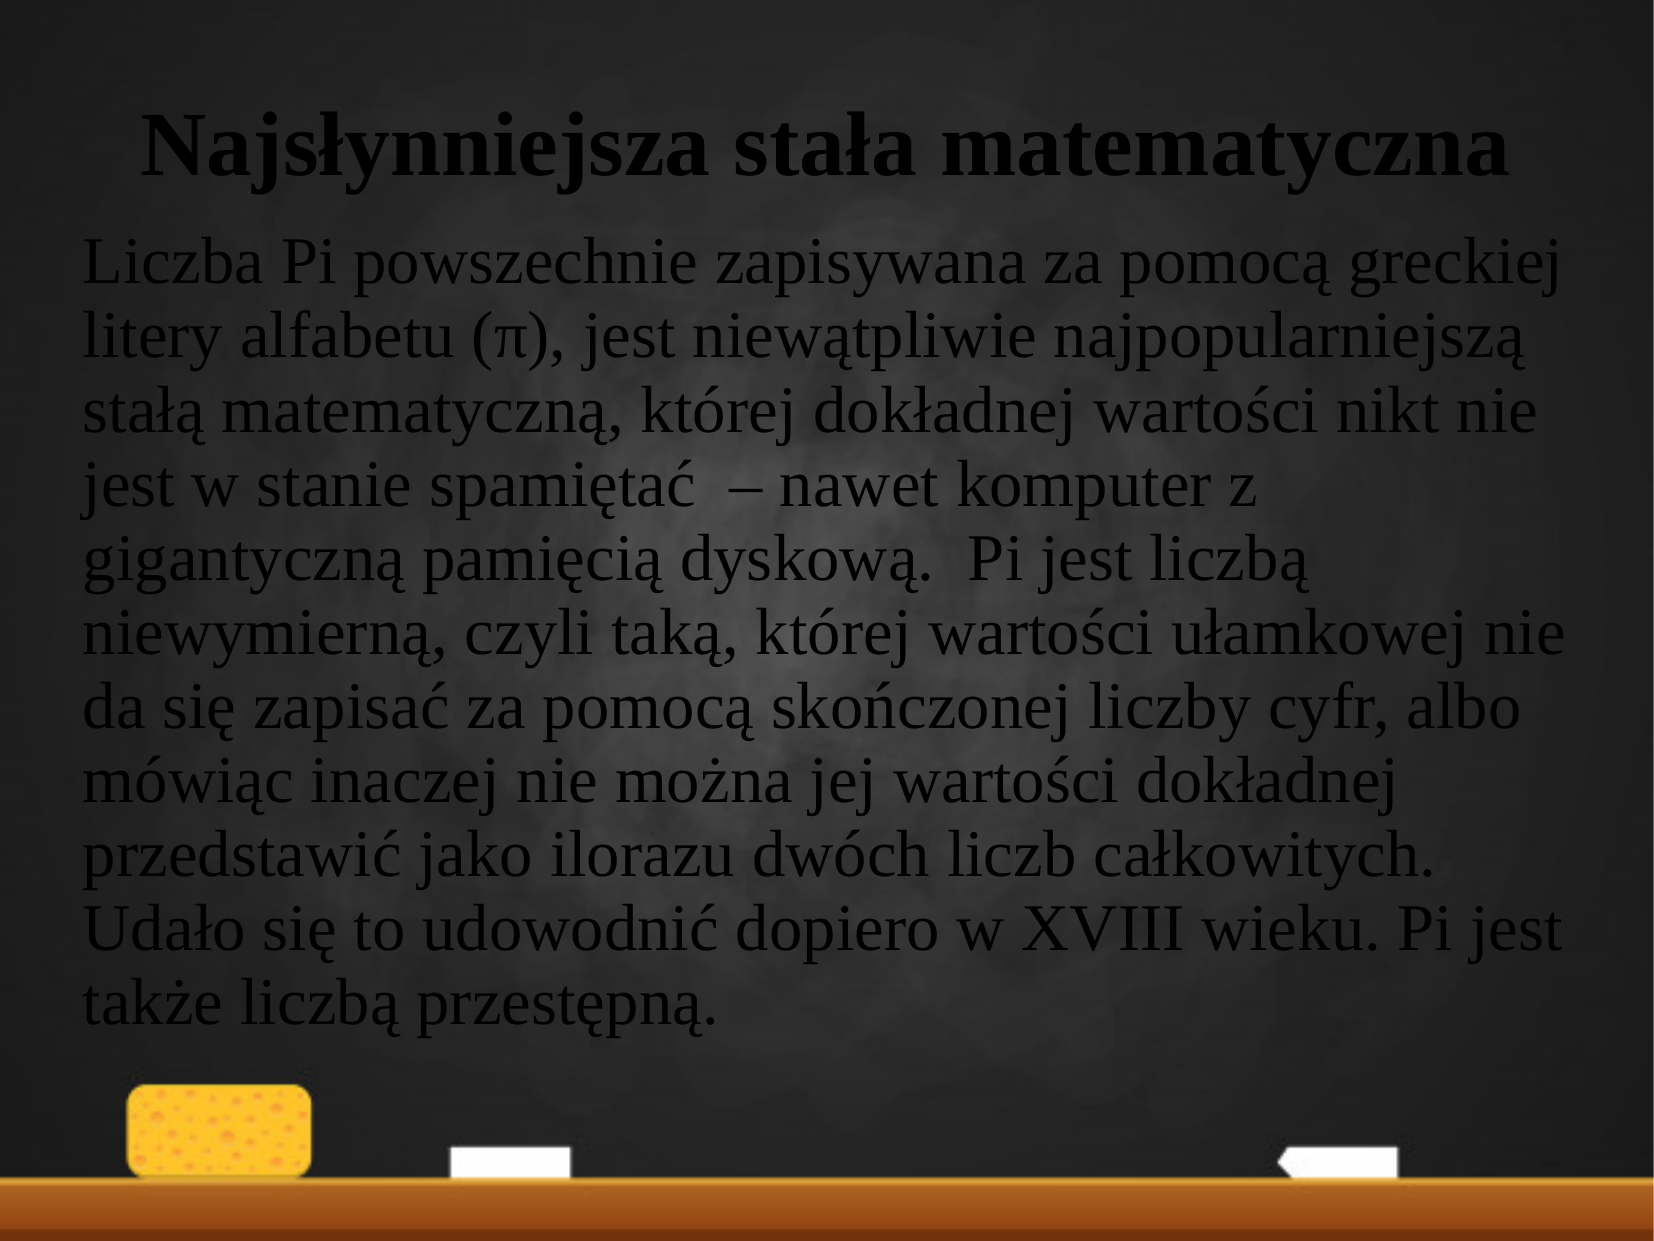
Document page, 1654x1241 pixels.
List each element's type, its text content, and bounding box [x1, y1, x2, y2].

list Liczba Pi powszechnie zapisywana za pomocą greckiej litery alfabetu (π), jest niewątpliwie najpopularniejszą stałą matematyczną, której dokładnej wartości nikt nie jest w stanie spamiętać – nawet komputer z gigantyczną pamięcią dyskową. Pi jest liczbą niewymierną, czyli taką, której wartości ułamkowej nie da się zapisać za pomocą skończonej liczby cyfr, albo mówiąc inaczej nie można jej wartości dokładnej przedstawić jako ilorazu dwóch liczb całkowitych. Udało się to udowodnić dopiero w XVIII wieku. Pi jest także liczbą przestępną. [82, 243, 1571, 1114]
title Najsłynniejsza stała matematyczna [82, 35, 1571, 243]
